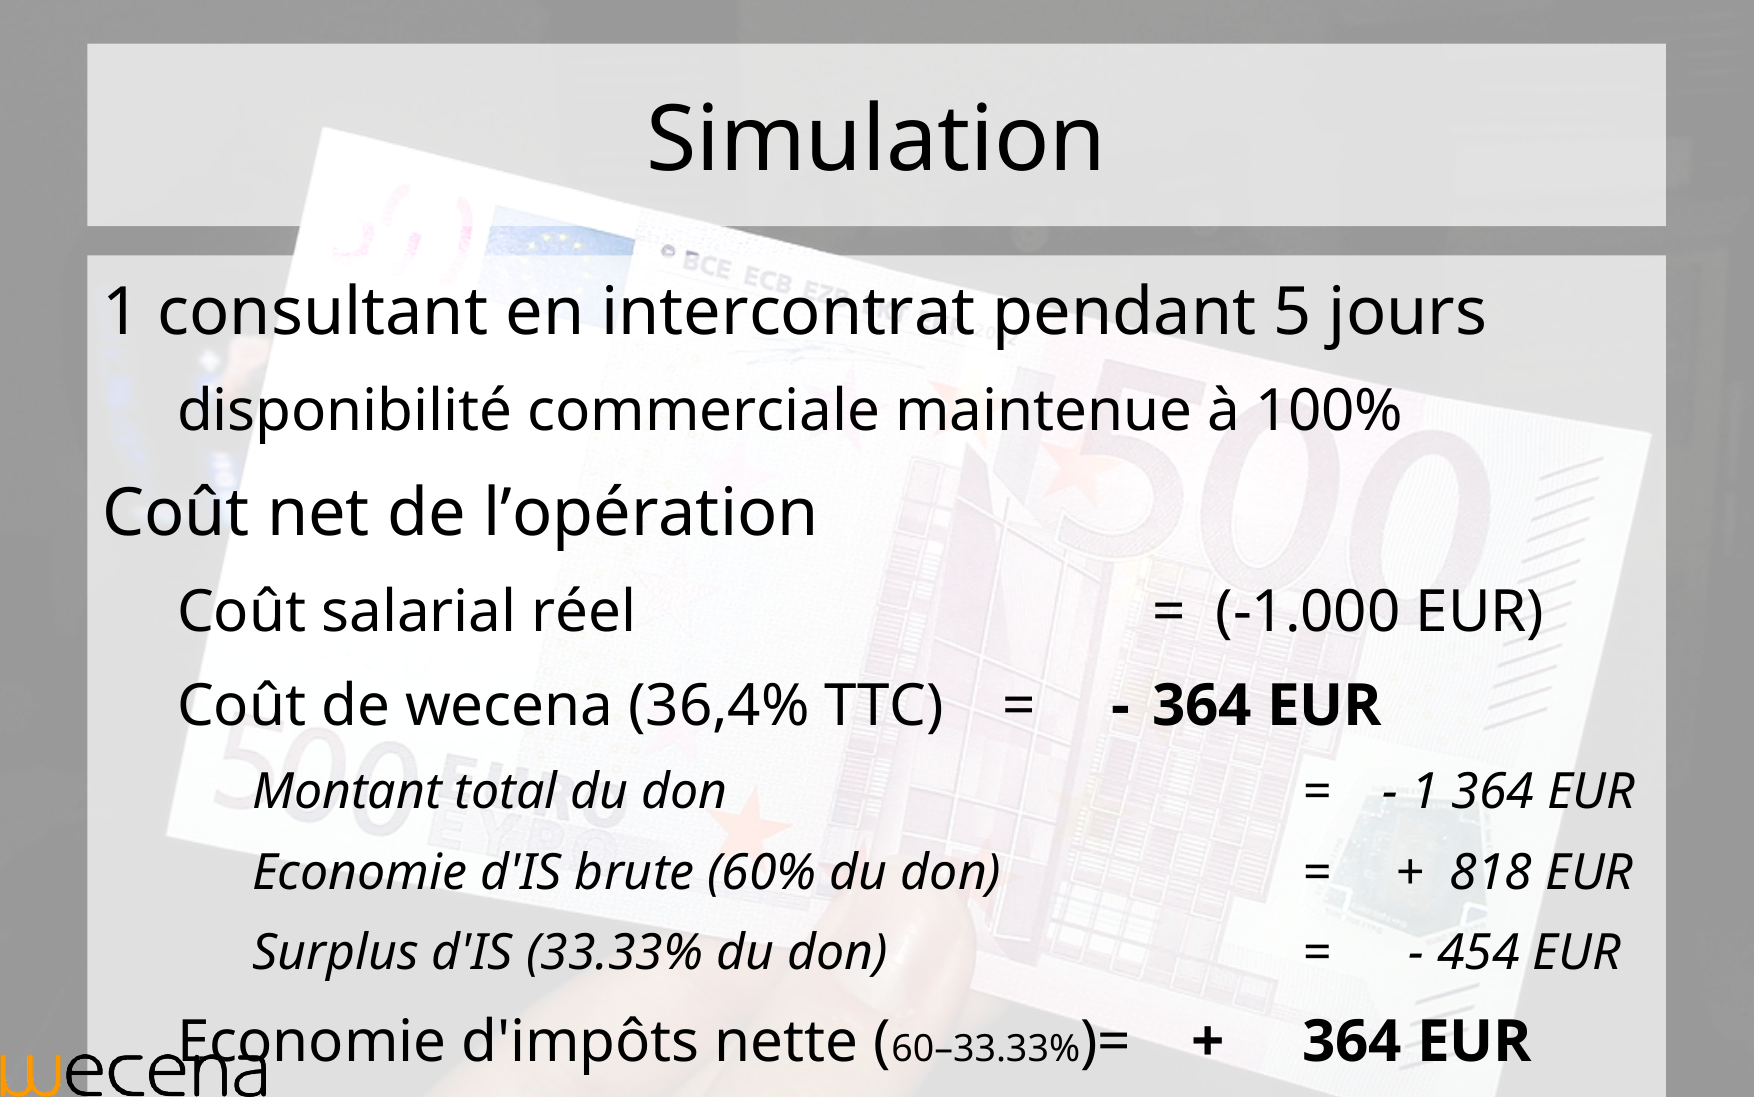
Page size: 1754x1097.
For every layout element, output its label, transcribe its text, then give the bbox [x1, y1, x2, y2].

title Simulation [87, 43, 1666, 227]
picture [0, 0, 1754, 1097]
list 1 consultant en intercontrat pendant 5 jours disponibilité commerciale maintenue à 100% Coût net de l’opération Coût salarial réel = (-1.000 EUR) Coût de wecena (36,4% TTC) = - 364 EUR Montant total du don = - 1 364 EUR Economie d'IS brute (60% du don) = + 818 EUR Surplus d'IS (33.33% du don) = - 454 EUR Economie d'impôts nette (60–33.33%)= + 364 EUR Coût total du wecena = 0 EUR [87, 255, 1666, 1097]
